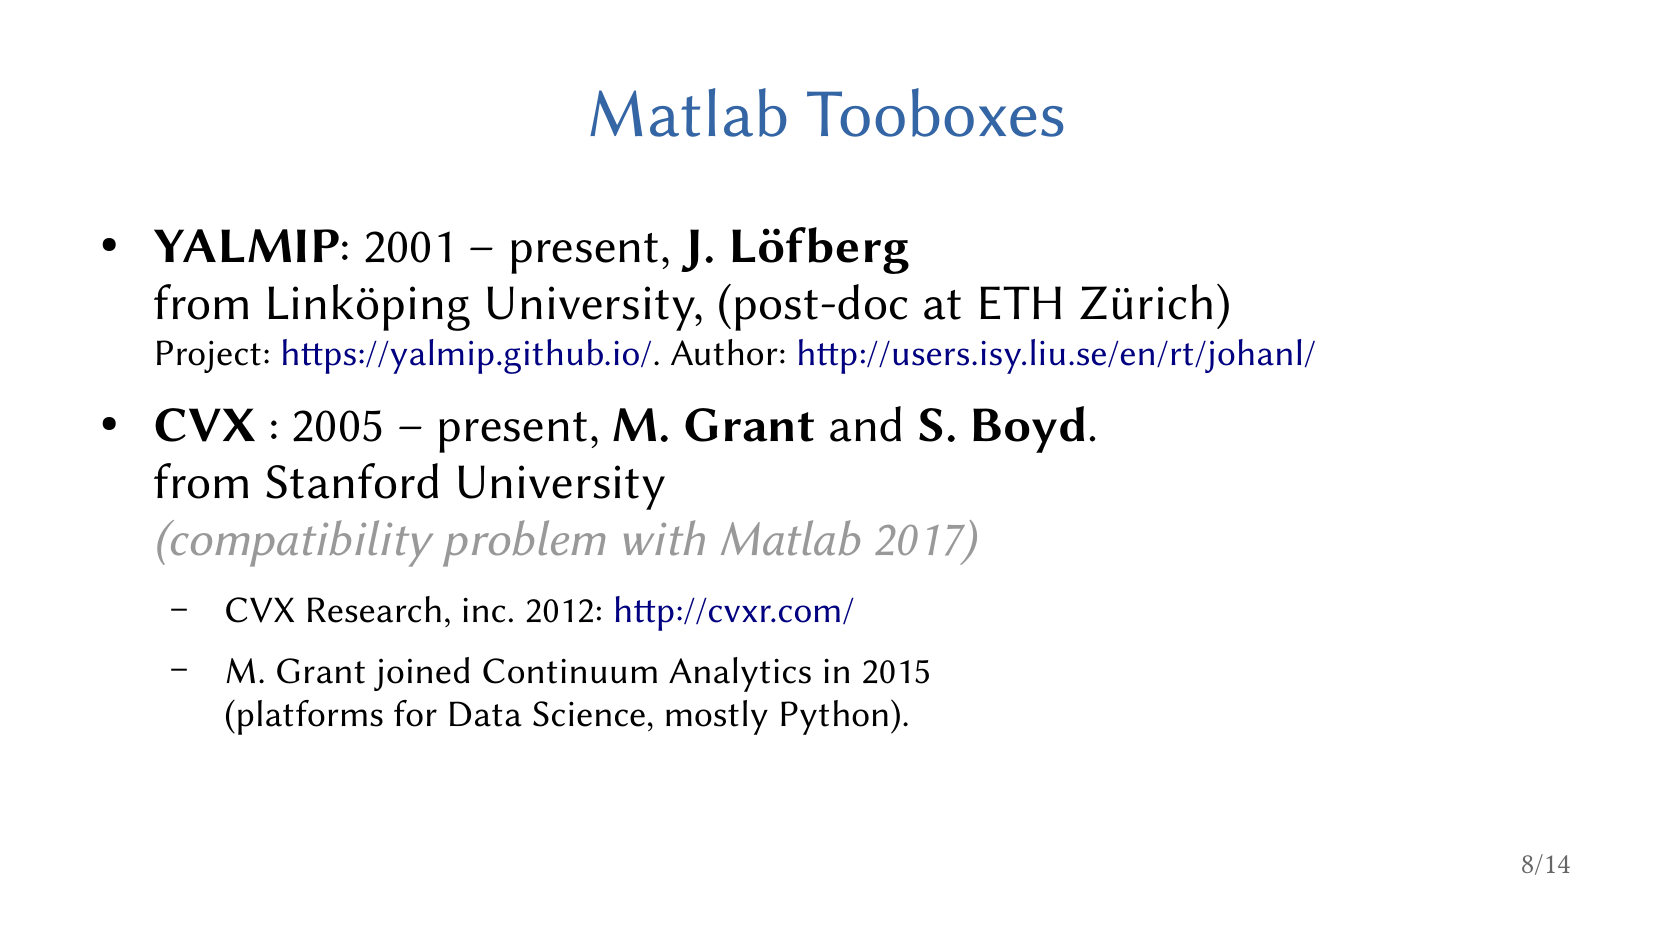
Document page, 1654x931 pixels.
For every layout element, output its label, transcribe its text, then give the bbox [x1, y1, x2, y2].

title Matlab Tooboxes [82, 37, 1571, 193]
list YALMIP: 2001 – present, J. Löfberg from Linköping University, (post-doc at ETH Zürich) Project: https://yalmip.github.io/. Author: http://users.isy.liu.se/en/rt/johanl/ CVX : 2005 – present, M. Grant and S. Boyd. from Stanford University (compatibility problem with Matlab 2017) CVX Research, inc. 2012: http://cvxr.com/ M. Grant joined Continuum Analytics in 2015 (platforms for Data Science, mostly Python). [82, 217, 1571, 758]
